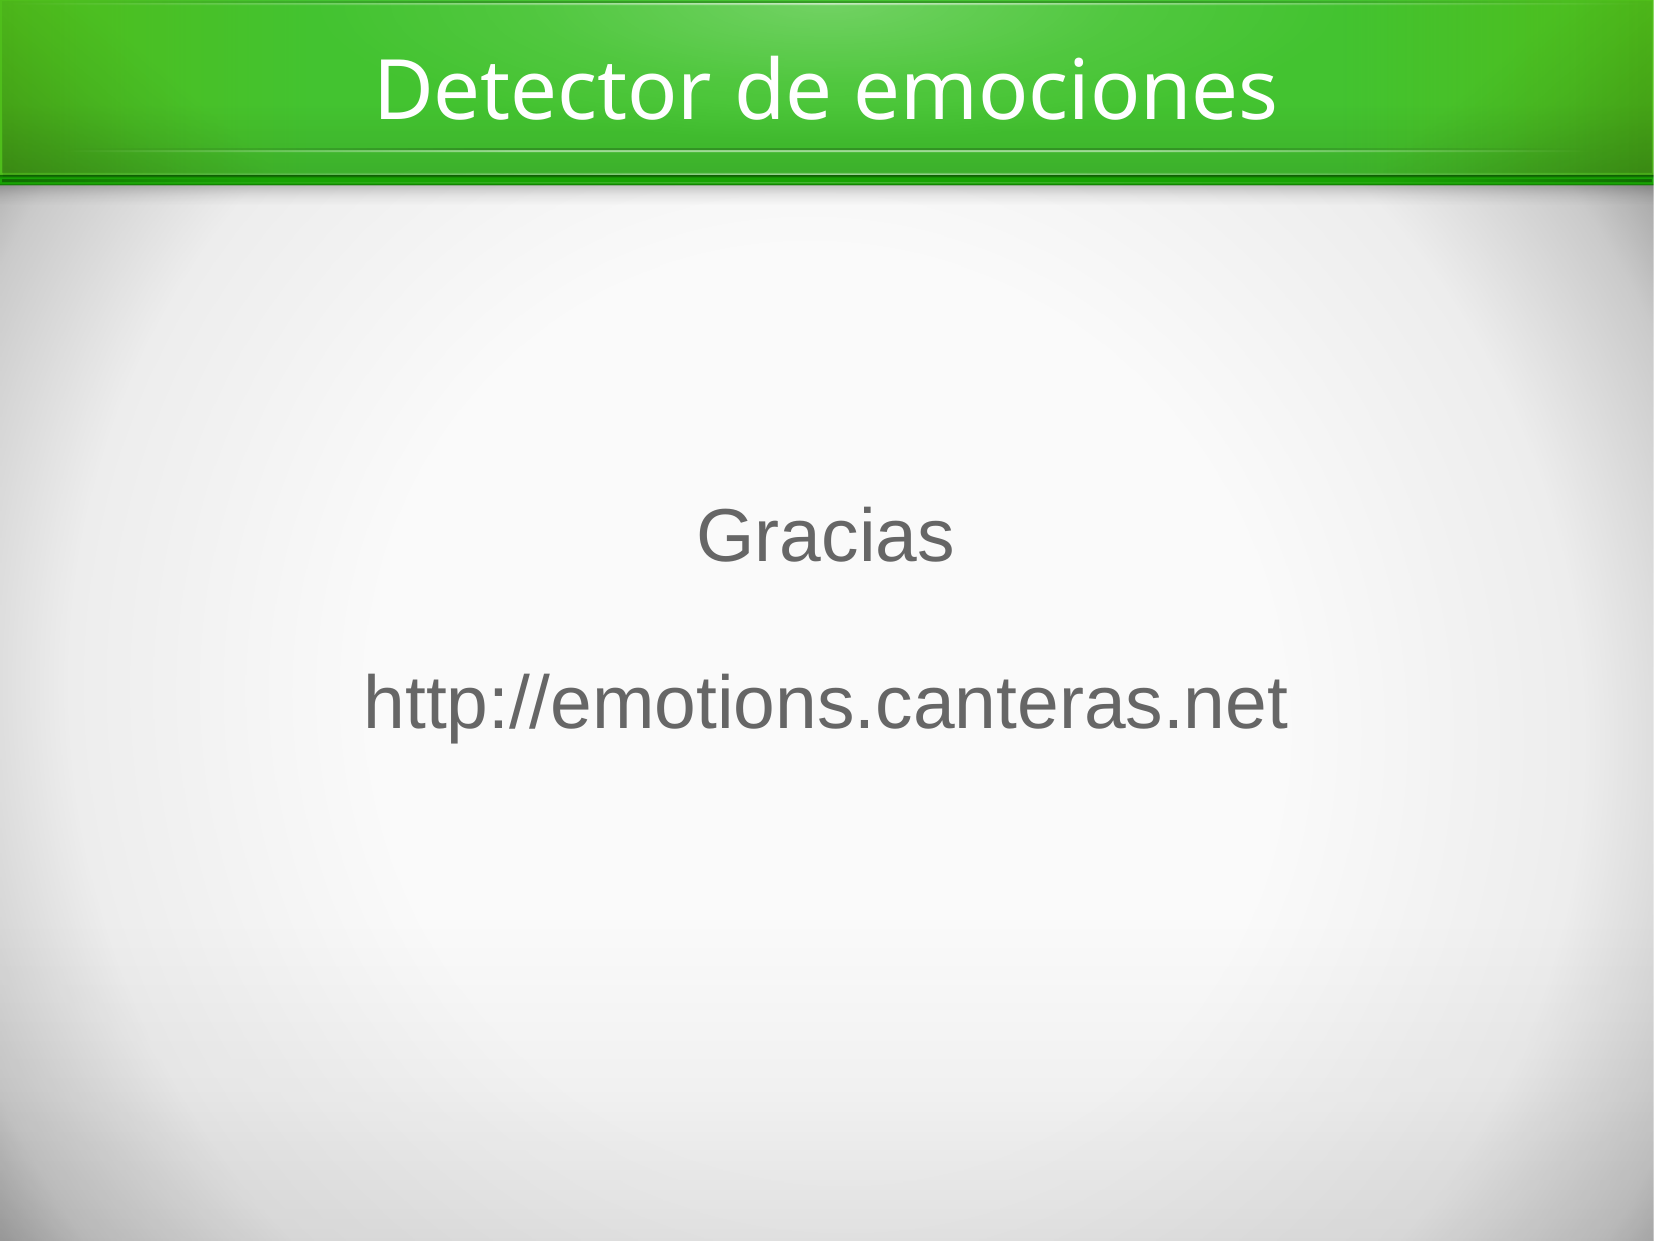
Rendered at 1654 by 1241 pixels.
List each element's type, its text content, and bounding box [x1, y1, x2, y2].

picture [0, 0, 1654, 1241]
title Detector de emociones [82, 17, 1571, 166]
text_box Gracias http://emotions.canteras.net [82, 491, 1570, 749]
